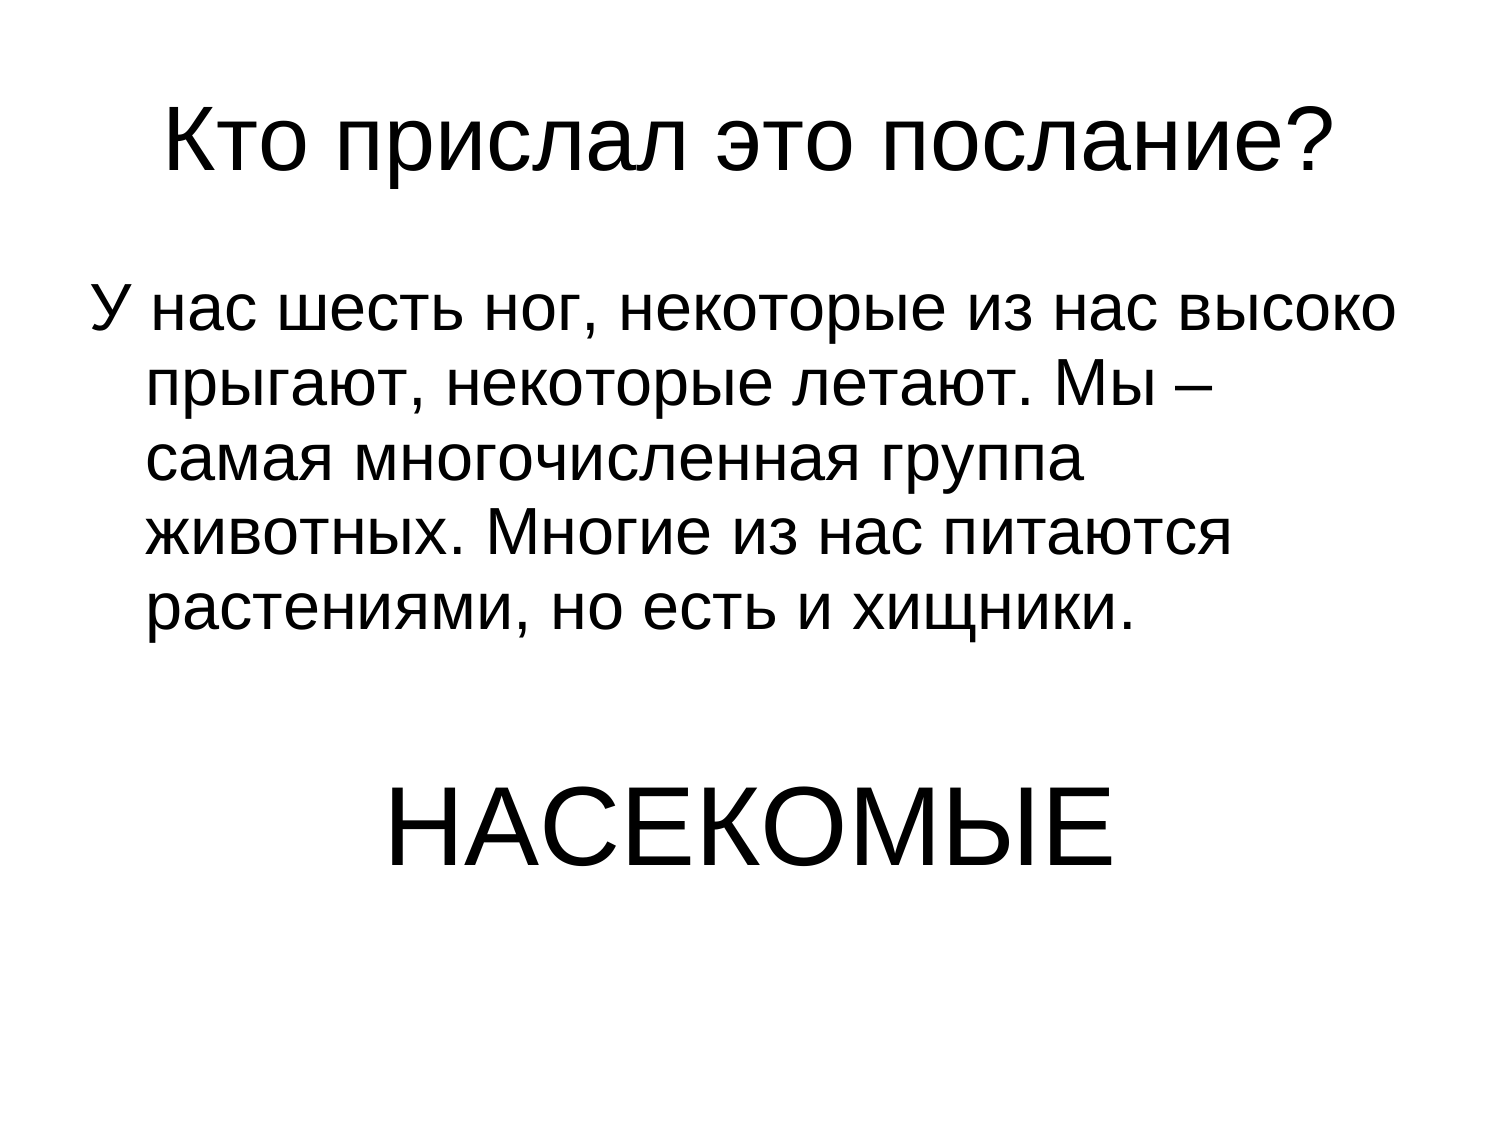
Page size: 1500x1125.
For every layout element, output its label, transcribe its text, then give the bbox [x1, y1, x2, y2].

list У нас шесть ног, некоторые из нас высоко прыгают, некоторые летают. Мы – самая многочисленная группа животных. Многие из нас питаются растениями, но есть и хищники. НАСЕКОМЫЕ [75, 262, 1426, 1006]
title Кто прислал это послание? [75, 45, 1426, 233]
